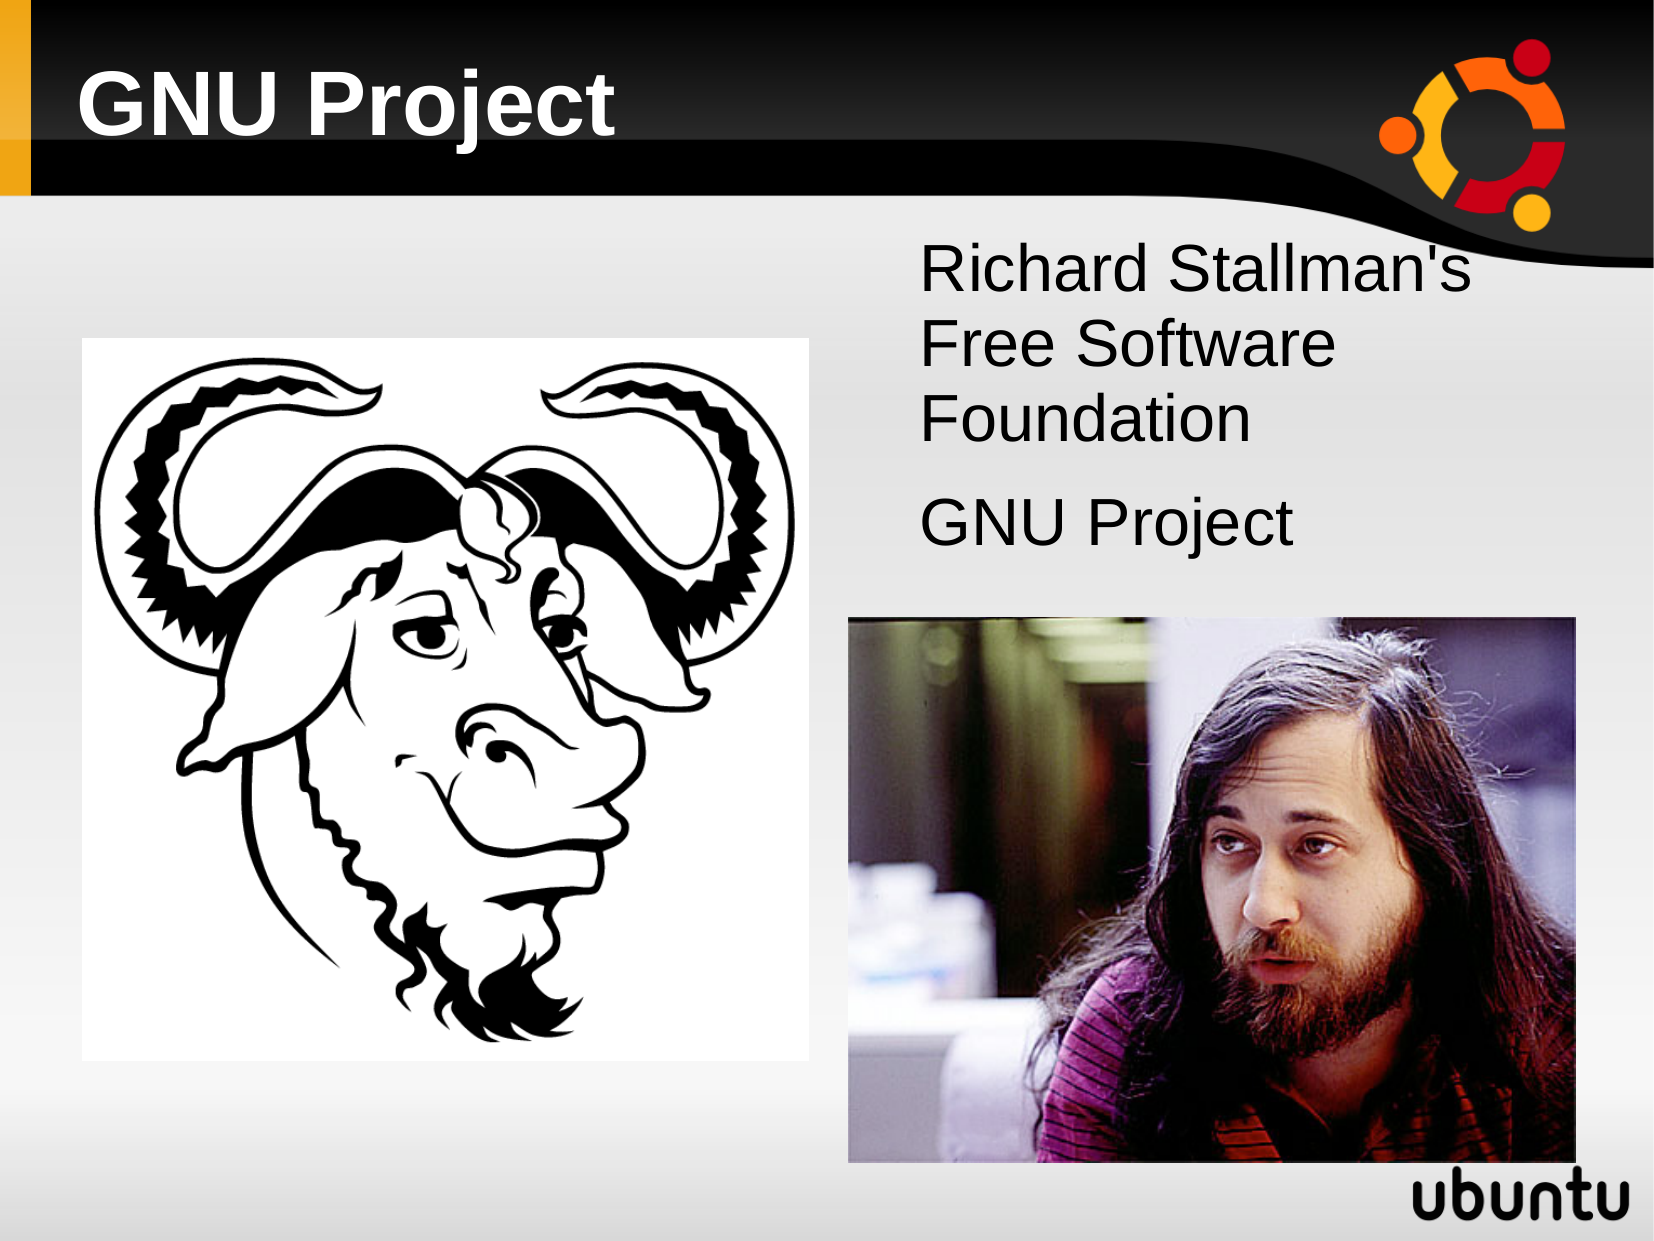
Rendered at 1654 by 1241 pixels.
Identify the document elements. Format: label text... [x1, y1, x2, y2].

picture [0, 0, 1654, 1241]
title GNU Project [76, 0, 1565, 208]
list Richard Stallman's Free Software Foundation GNU Project [848, 231, 1576, 617]
